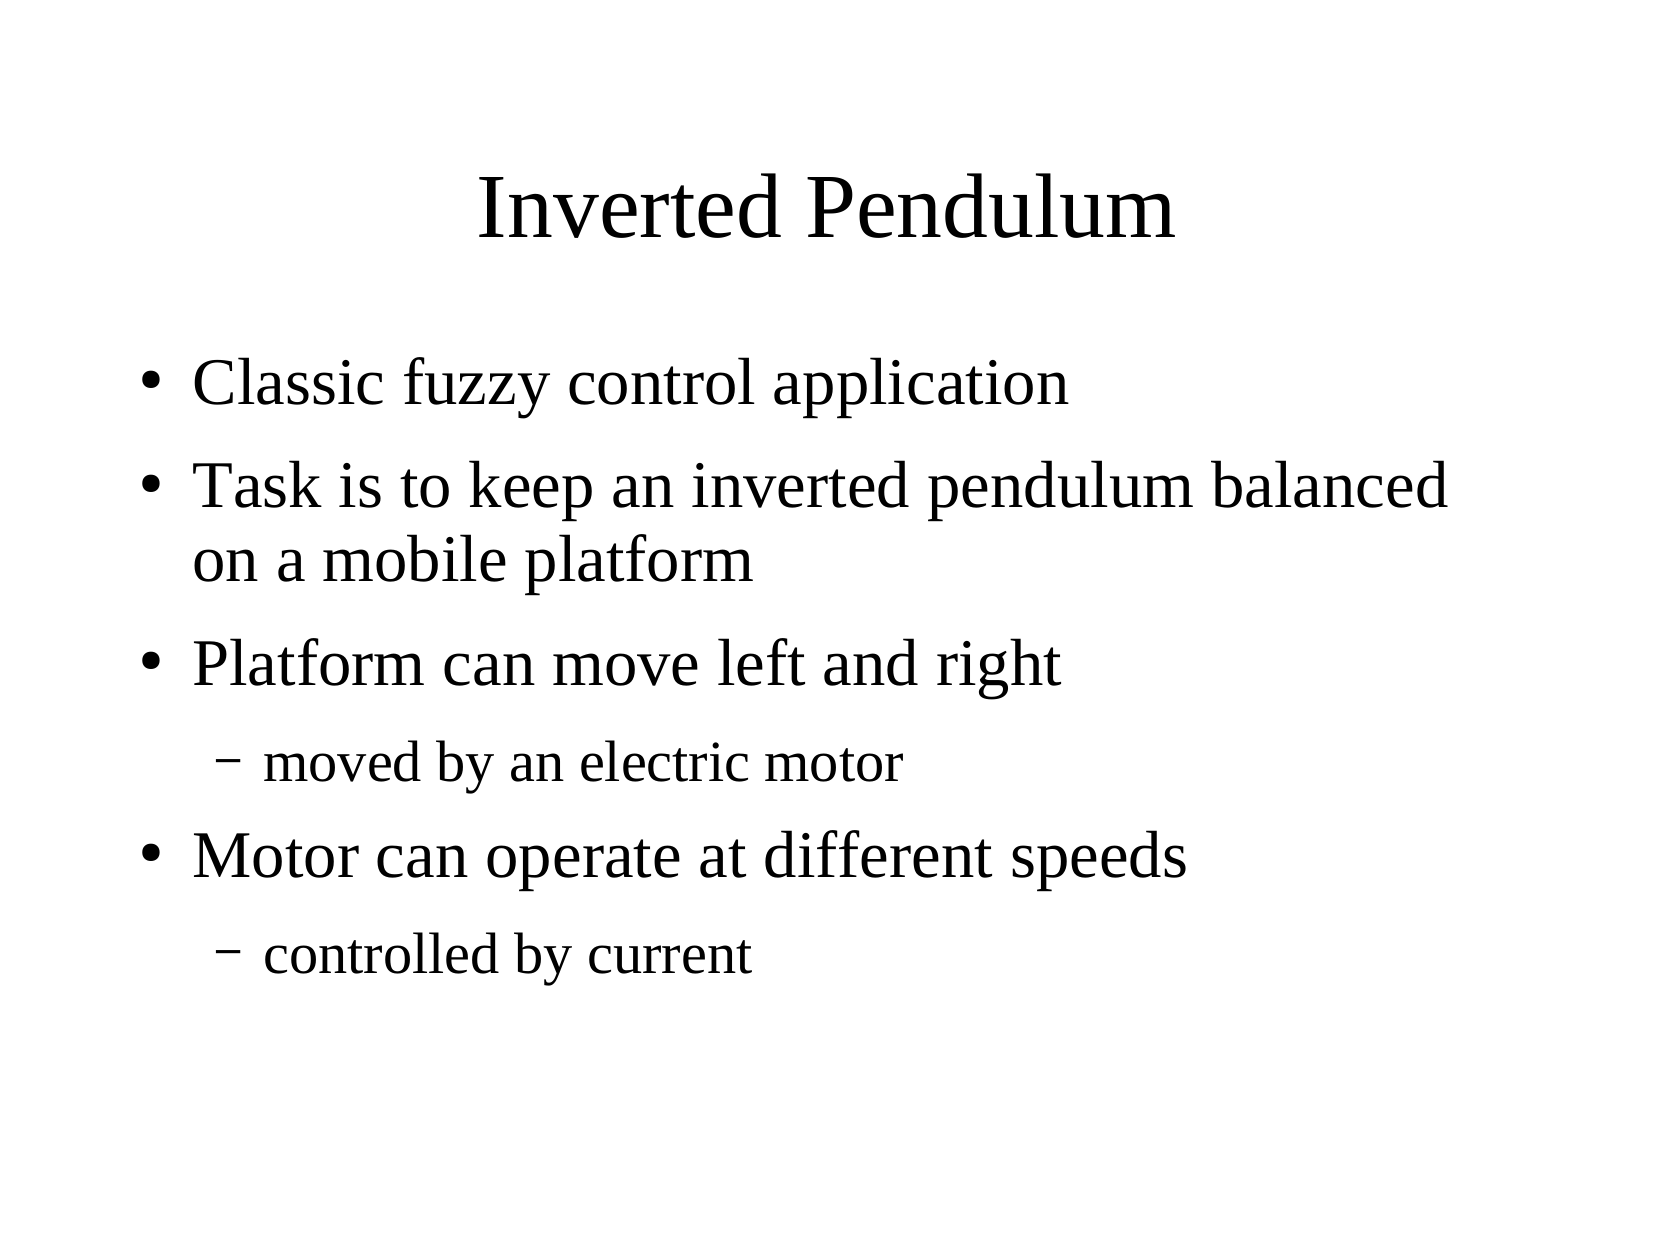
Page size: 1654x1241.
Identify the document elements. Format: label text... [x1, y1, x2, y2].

title Inverted Pendulum [121, 102, 1534, 311]
list Classic fuzzy control application Task is to keep an inverted pendulum balanced on a mobile platform Platform can move left and right moved by an electric motor Motor can operate at different speeds controlled by current [121, 344, 1534, 1127]
